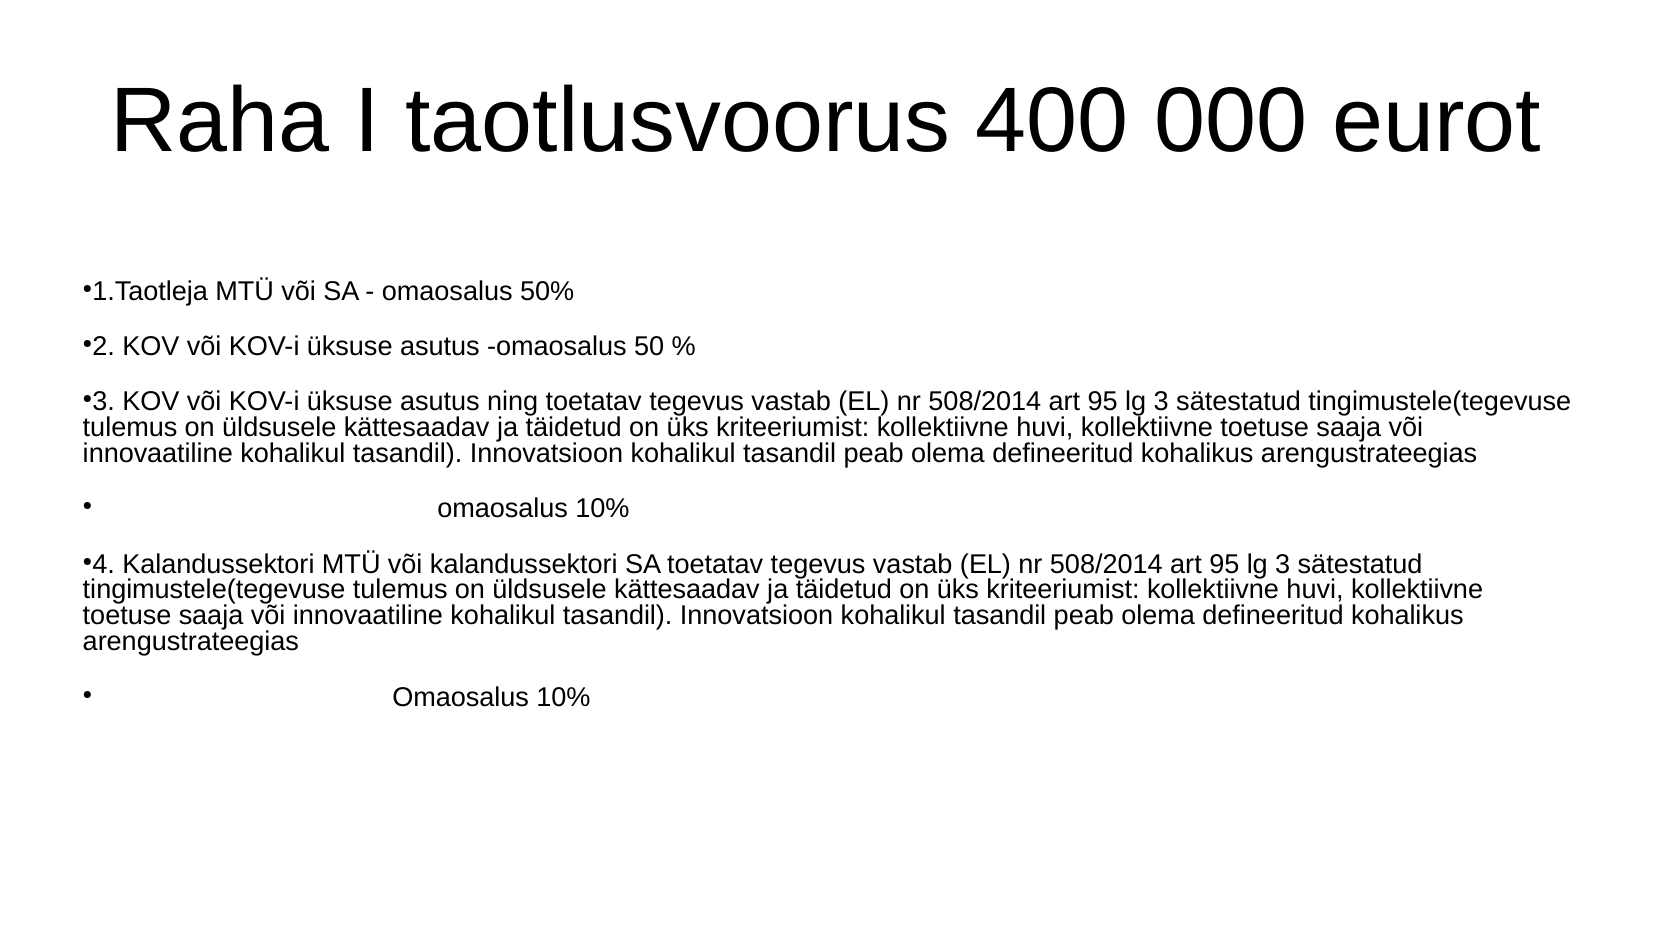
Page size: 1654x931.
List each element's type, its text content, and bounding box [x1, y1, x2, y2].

list 1.Taotleja MTÜ või SA - omaosalus 50% 2. KOV või KOV-i üksuse asutus -omaosalus 50 % 3. KOV või KOV-i üksuse asutus ning toetatav tegevus vastab (EL) nr 508/2014 art 95 lg 3 sätestatud tingimustele(tegevuse tulemus on üldsusele kättesaadav ja täidetud on üks kriteeriumist: kollektiivne huvi, kollektiivne toetuse saaja või innovaatiline kohalikul tasandil). Innovatsioon kohalikul tasandil peab olema defineeritud kohalikus arengustrateegias omaosalus 10% 4. Kalandussektori MTÜ või kalandussektori SA toetatav tegevus vastab (EL) nr 508/2014 art 95 lg 3 sätestatud tingimustele(tegevuse tulemus on üldsusele kättesaadav ja täidetud on üks kriteeriumist: kollektiivne huvi, kollektiivne toetuse saaja või innovaatiline kohalikul tasandil). Innovatsioon kohalikul tasandil peab olema defineeritud kohalikus arengustrateegias Omaosalus 10% [82, 217, 1571, 758]
title Raha I taotlusvoorus 400 000 eurot [82, 37, 1571, 193]
